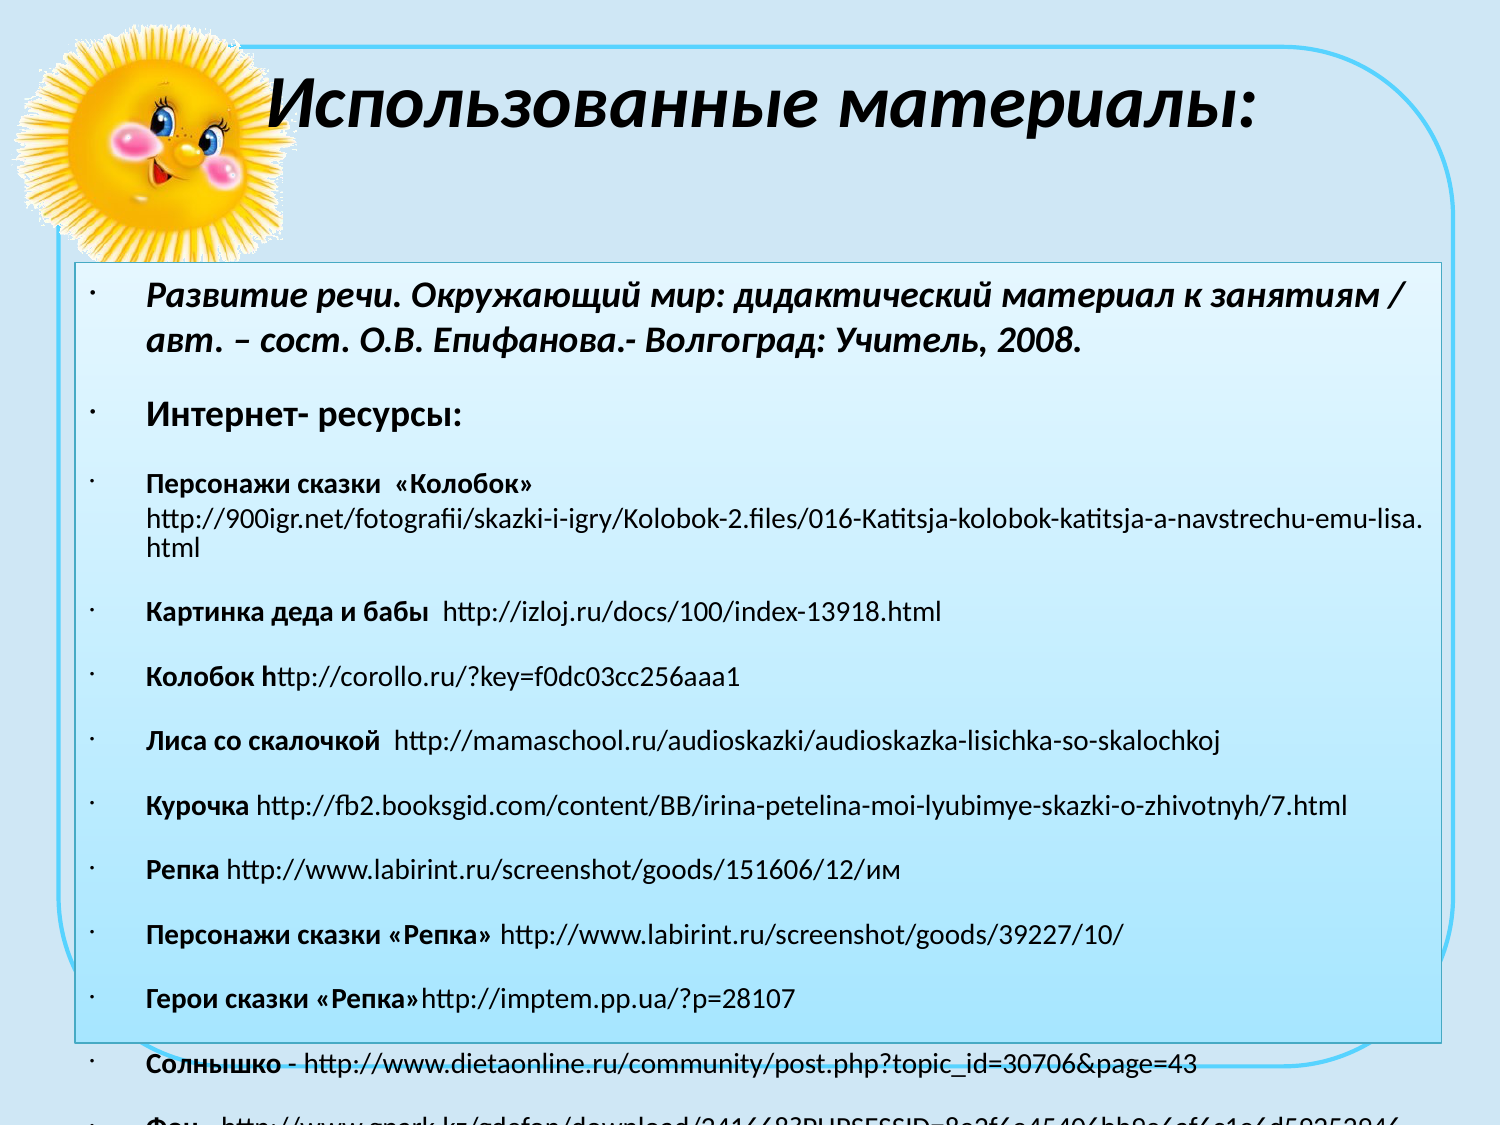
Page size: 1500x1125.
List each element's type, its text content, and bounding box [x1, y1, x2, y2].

picture [11, 11, 340, 340]
title Использованные материалы: [117, 45, 1425, 233]
list Развитие речи. Окружающий мир: дидактический материал к занятиям / авт. – сост. О.В. Епифанова.- Волгоград: Учитель, 2008. Интернет- ресурсы: Персонажи сказки «Колобок» http://900igr.net/fotografii/skazki-i-igry/Kolobok-2.files/016-Katitsja-kolobok-katitsja-a-navstrechu-emu-lisa.html Картинка деда и бабы http://izloj.ru/docs/100/index-13918.html Колобок http://corollo.ru/?key=f0dc03cc256aaa1 Лиса со скалочкой http://mamaschool.ru/audioskazki/audioskazka-lisichka-so-skalochkoj Курочка http://fb2.booksgid.com/content/BB/irina-petelina-moi-lyubimye-skazki-o-zhivotnyh/7.html Репка http://www.labirint.ru/screenshot/goods/151606/12/им Персонажи сказки «Репка» http://www.labirint.ru/screenshot/goods/39227/10/ Герои сказки «Репка»http://imptem.pp.ua/?p=28107 Солнышко - http://www.dietaonline.ru/community/post.php?topic_id=30706&page=43 Фон - http://www.gpark.kz/gdefon/download/241668?PHPSESSID=8e2f6e45406bb9e6af6c1e6d59252946 Автор шаблона – Коровина Ирина Николаевна http://corowina.ucoz.com/ [75, 262, 1442, 1043]
